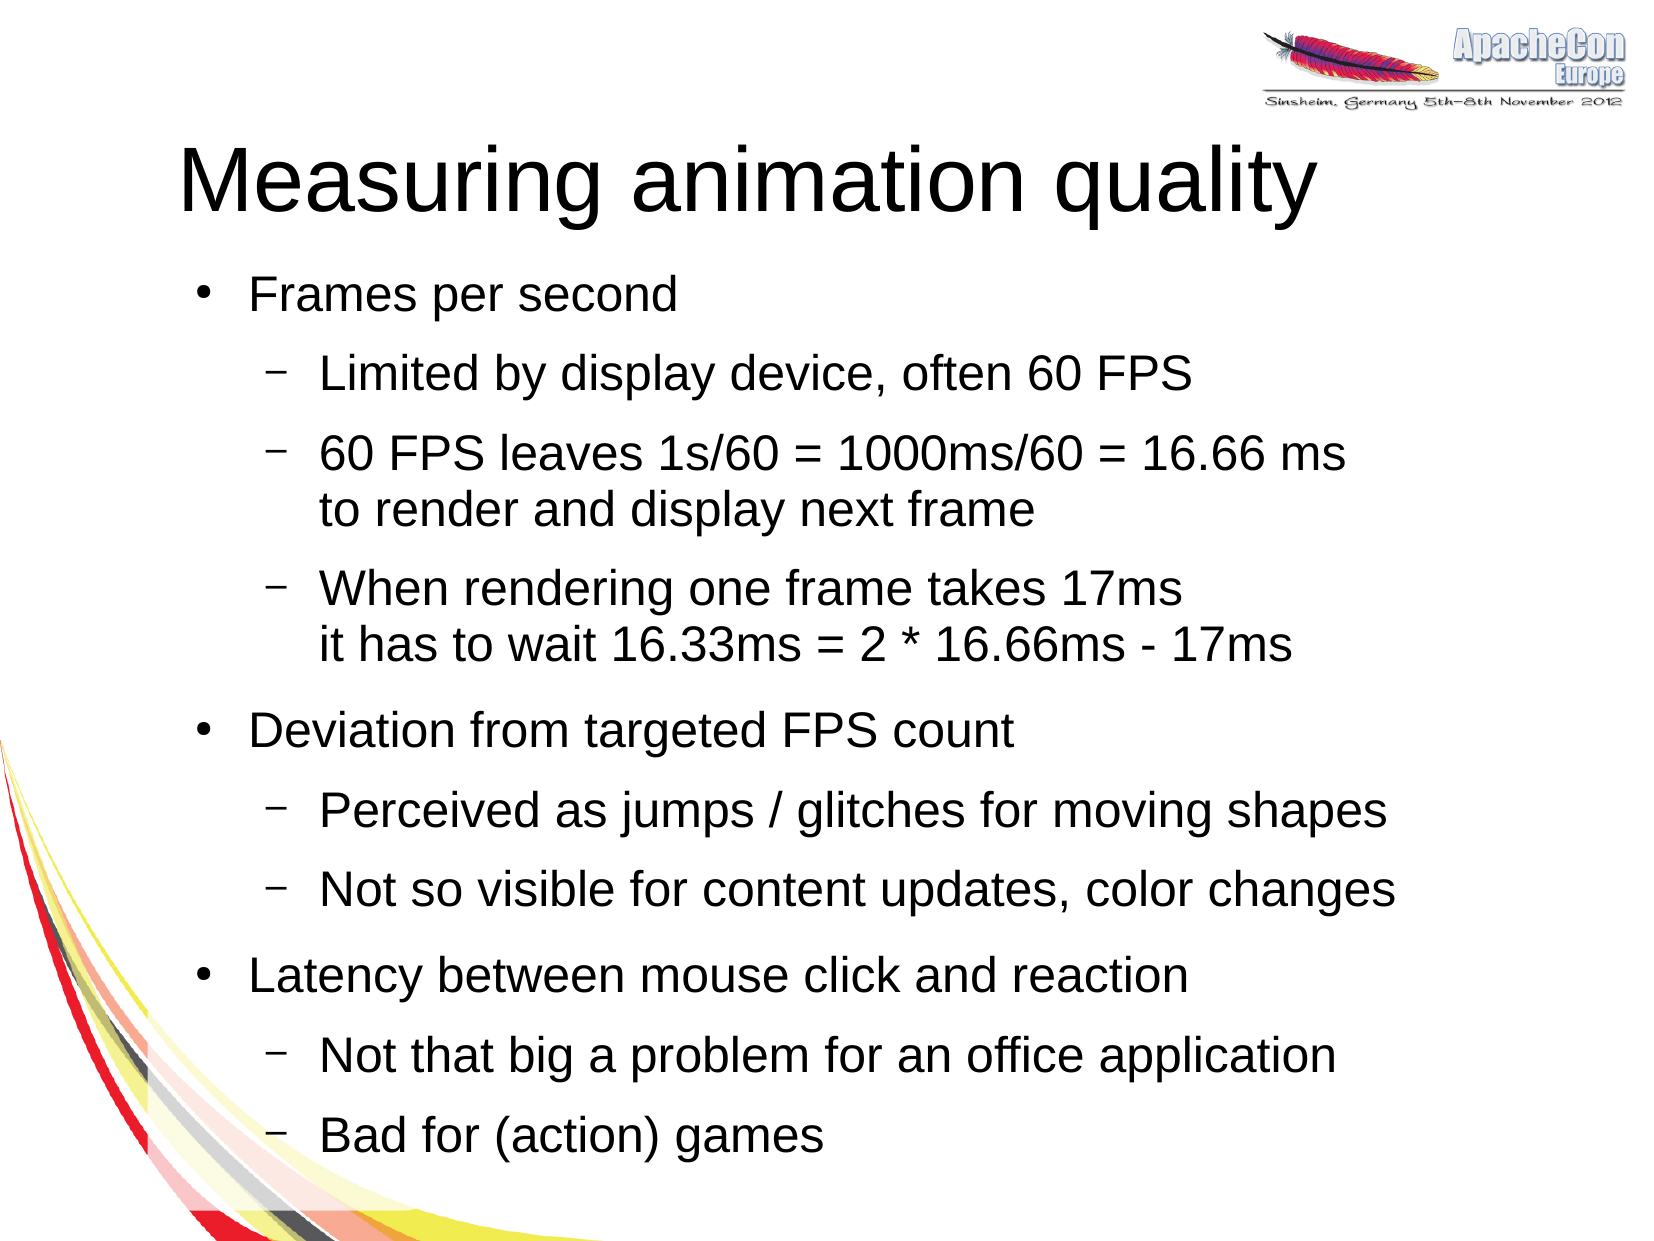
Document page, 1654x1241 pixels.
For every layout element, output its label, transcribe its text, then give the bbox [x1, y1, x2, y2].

picture [0, 0, 1654, 1241]
list Frames per second Limited by display device, often 60 FPS 60 FPS leaves 1s/60 = 1000ms/60 = 16.66 ms to render and display next frame When rendering one frame takes 17ms it has to wait 16.33ms = 2 * 16.66ms - 17ms Deviation from targeted FPS count Perceived as jumps / glitches for moving shapes Not so visible for content updates, color changes Latency between mouse click and reaction Not that big a problem for an office application Bad for (action) games [177, 265, 1536, 1163]
text_box [147, 975, 443, 1211]
title Measuring animation quality [177, 124, 1536, 237]
